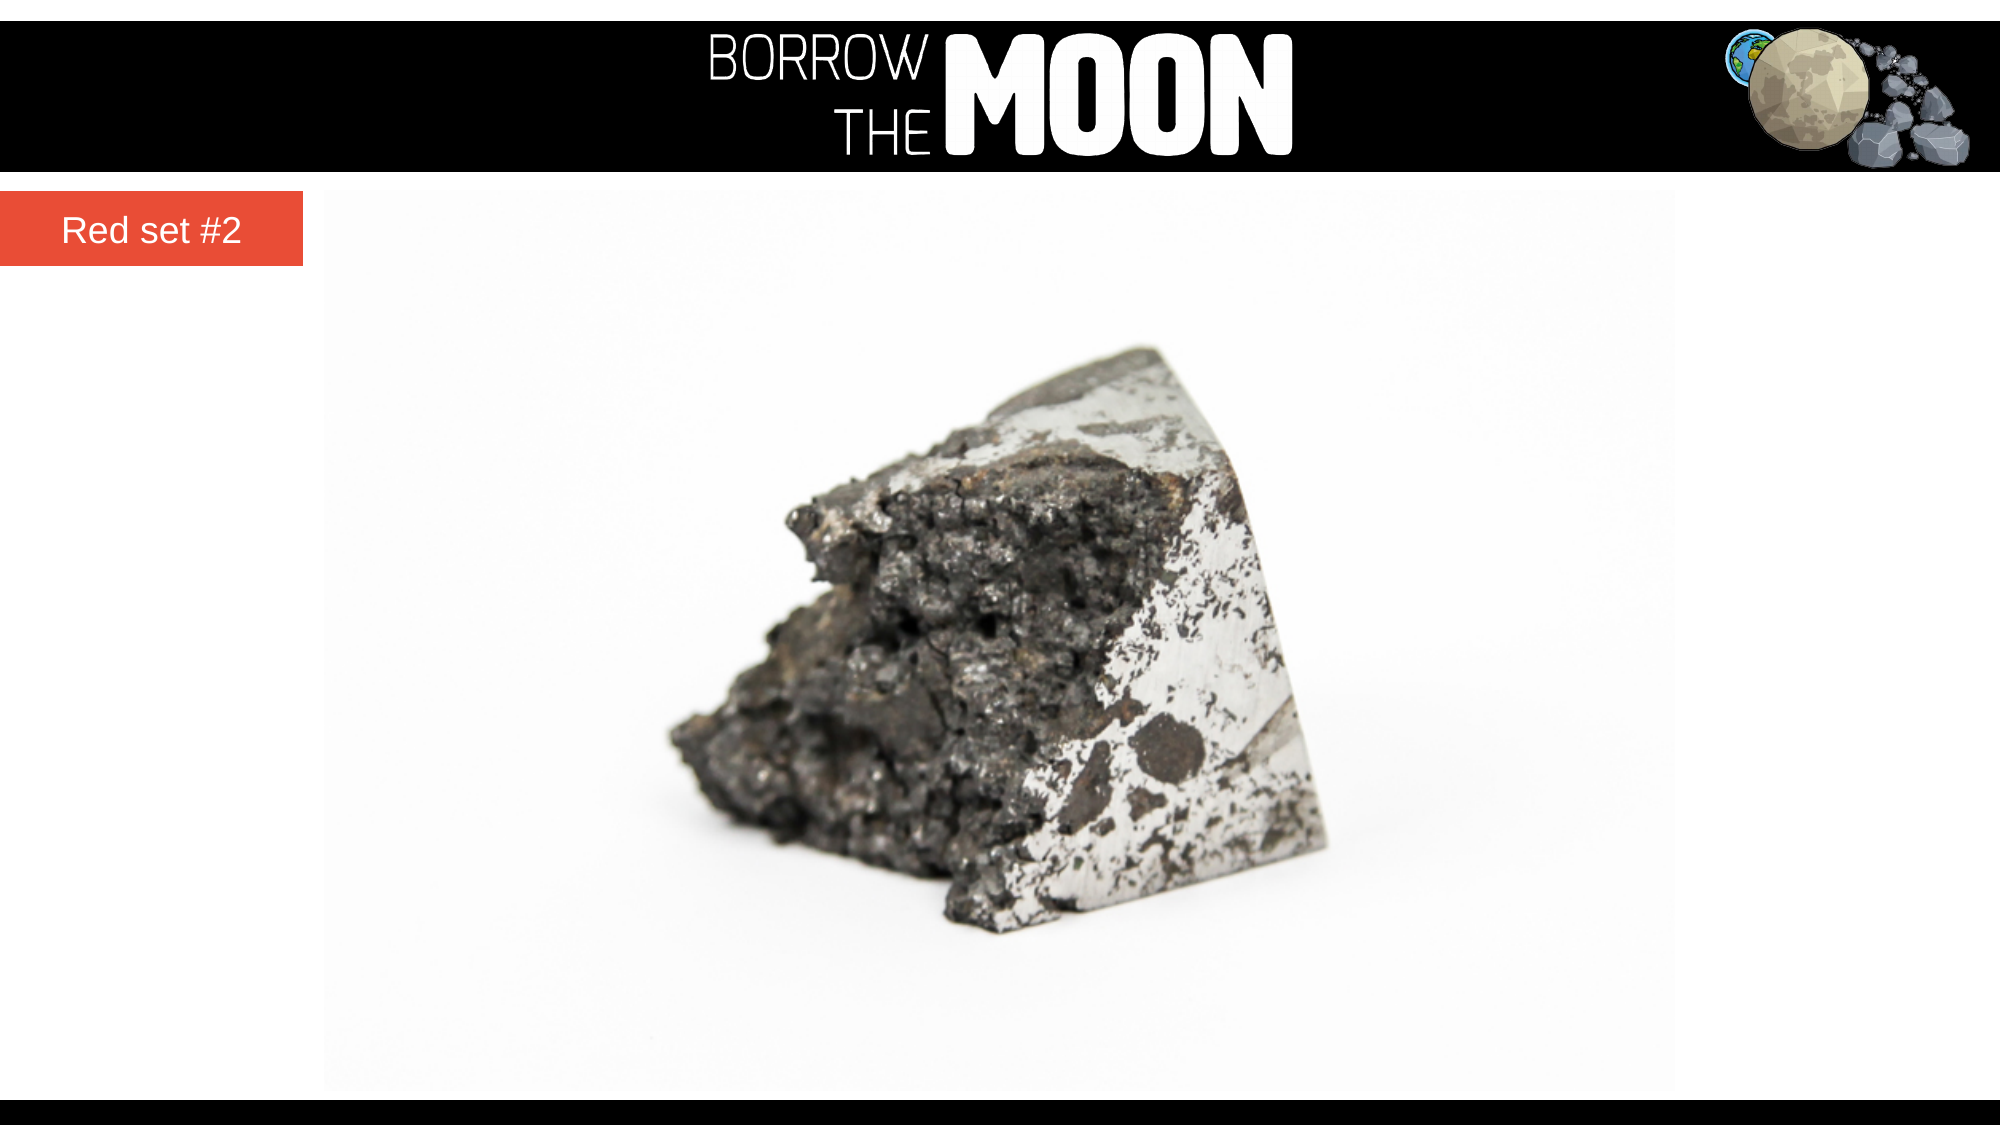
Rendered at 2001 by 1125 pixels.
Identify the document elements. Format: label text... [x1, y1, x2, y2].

picture [324, 190, 1675, 1091]
text_box Red set #2 [0, 191, 303, 266]
